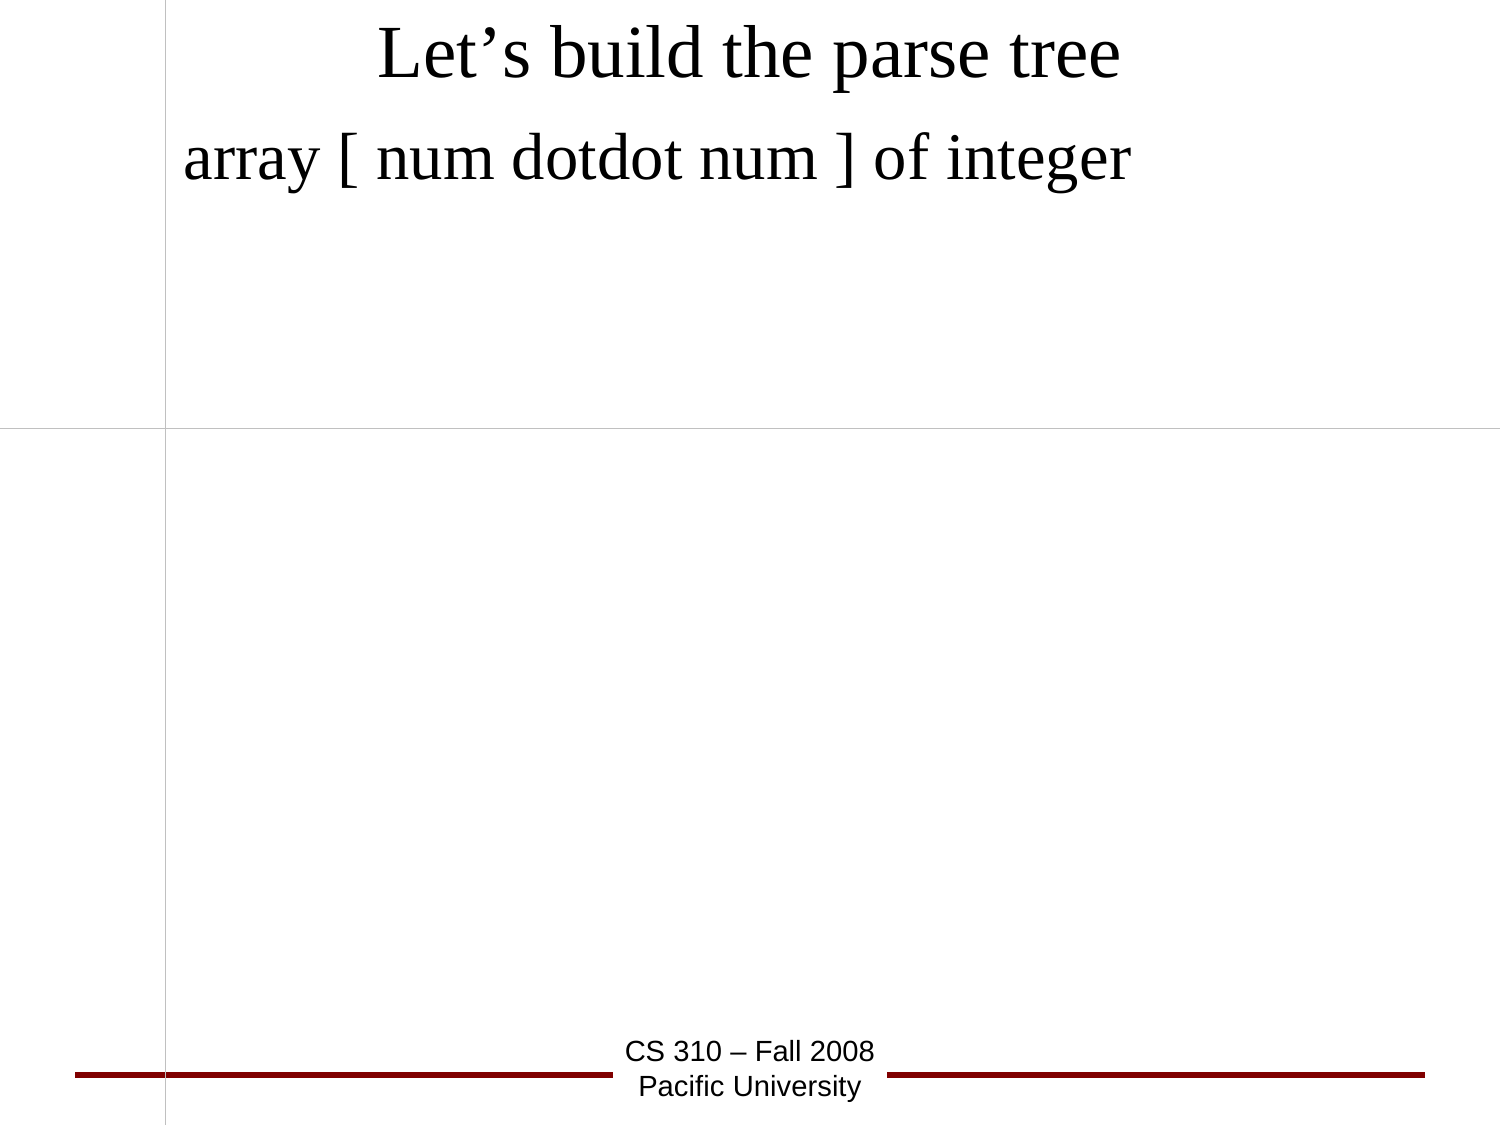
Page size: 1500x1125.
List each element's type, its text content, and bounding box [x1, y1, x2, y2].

list array [ num dotdot num ] of integer [112, 112, 1388, 1001]
title Let’s build the parse tree [112, 0, 1388, 106]
